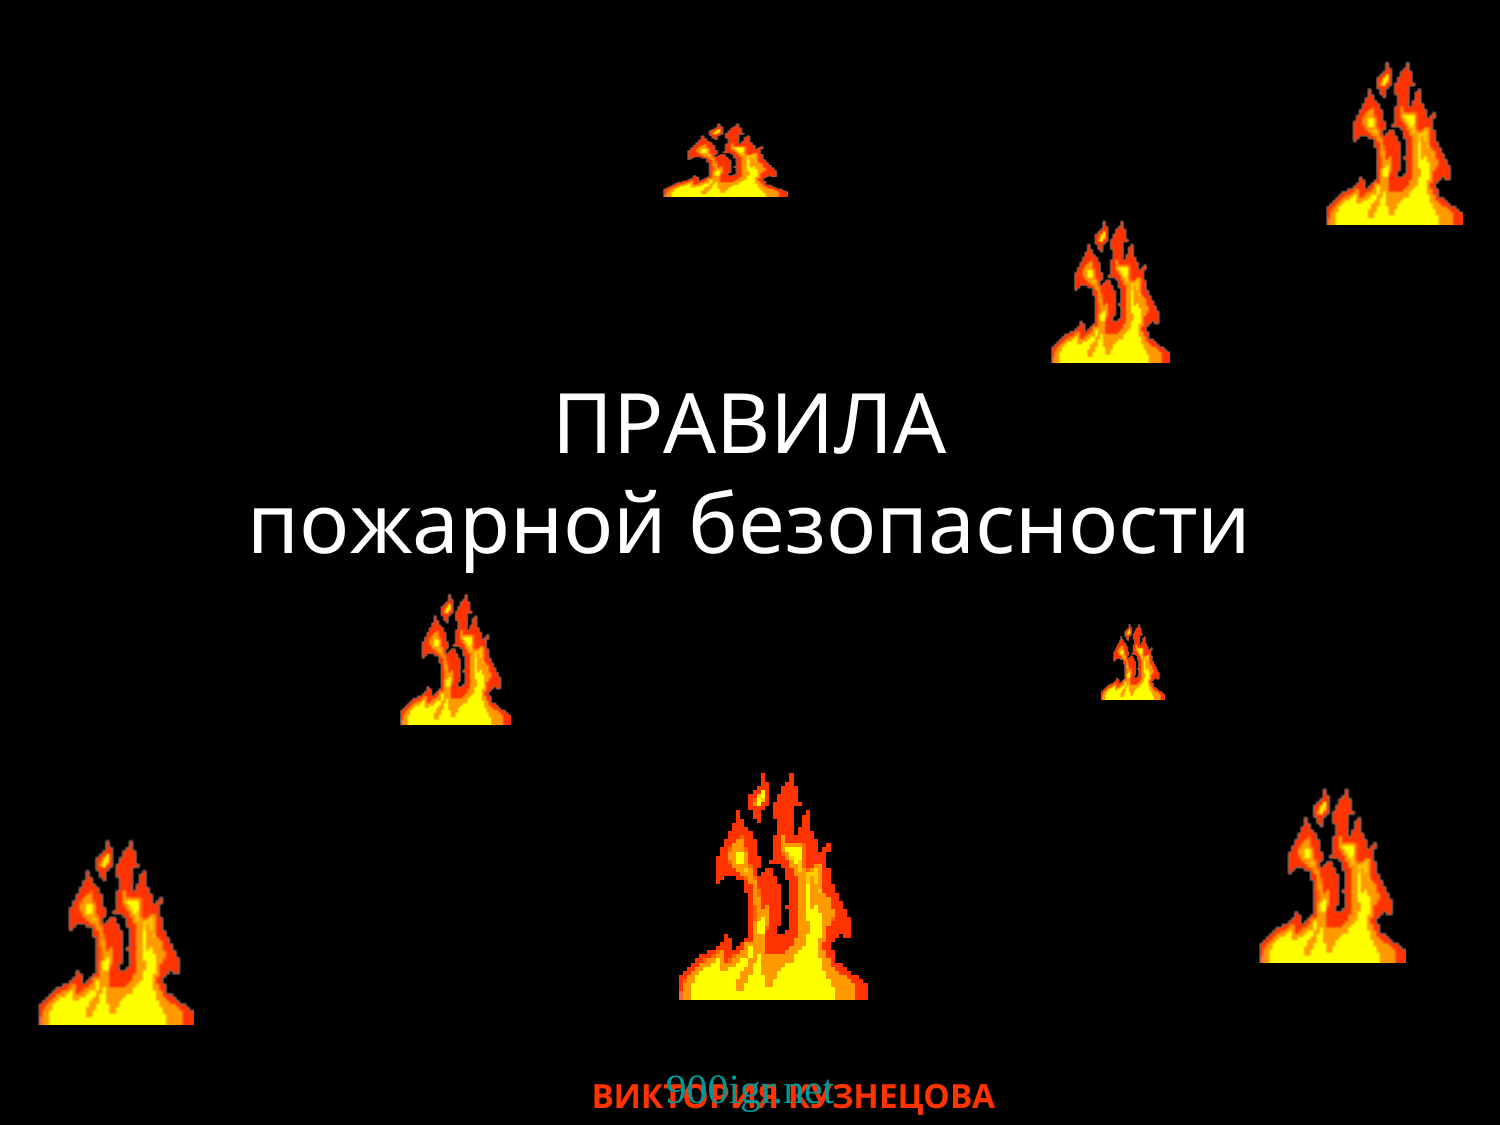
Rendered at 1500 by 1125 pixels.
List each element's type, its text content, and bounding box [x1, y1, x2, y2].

picture [399, 575, 511, 726]
picture [1258, 762, 1406, 963]
picture [1325, 37, 1463, 225]
text_box 900igr.net [650, 1058, 850, 1121]
picture [1050, 200, 1170, 363]
picture [1100, 612, 1165, 700]
subtitle ВИКТОРИЯ КУЗНЕЦОВА [500, 1074, 1088, 1123]
picture [675, 737, 868, 1000]
picture [37, 812, 194, 1026]
title ПРАВИЛА пожарной безопасности [112, 349, 1388, 591]
picture [662, 112, 788, 197]
